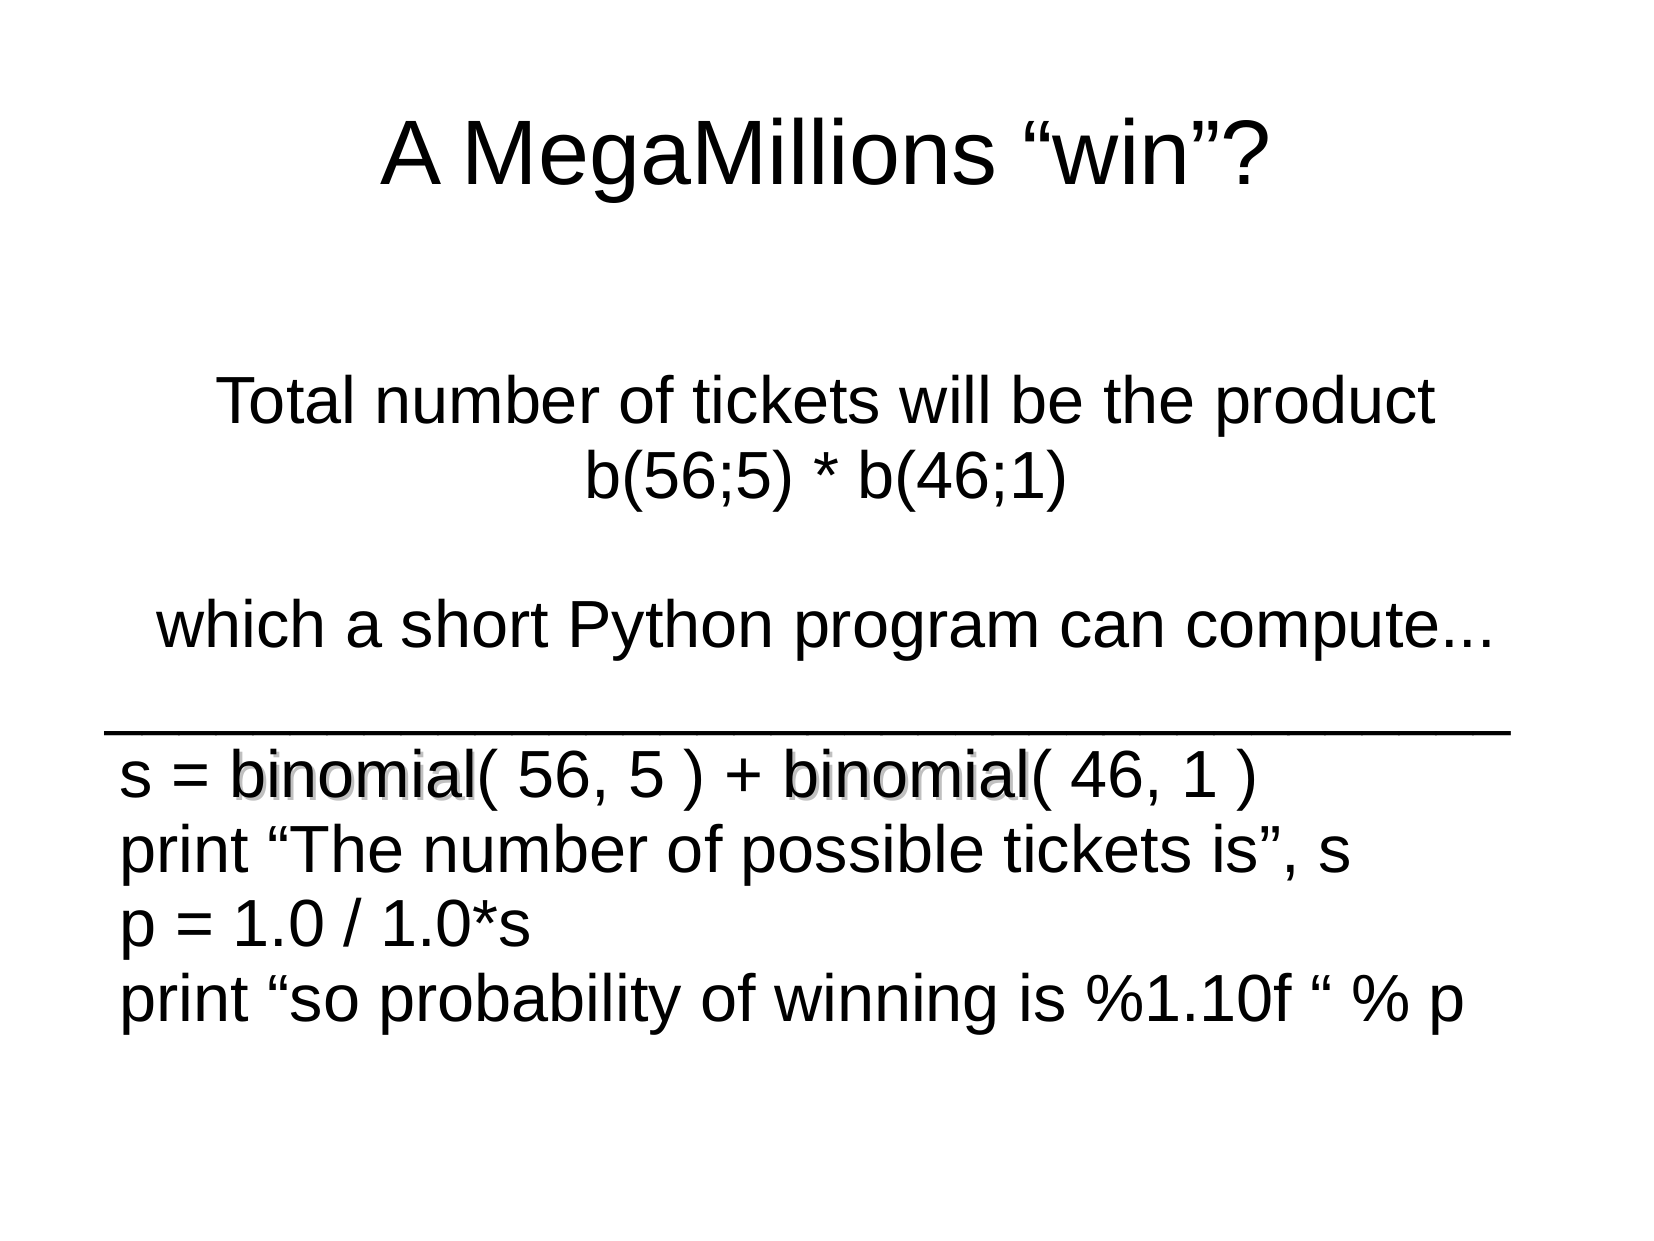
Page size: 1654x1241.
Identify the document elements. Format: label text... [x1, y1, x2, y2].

title A MegaMillions “win”? [82, 56, 1571, 250]
subtitle Total number of tickets will be the product b(56;5) * b(46;1) which a short Python program can compute... ______________________________________ s = binomial( 56, 5 ) + binomial( 46, 1 ) print “The number of possible tickets is”, s p = 1.0 / 1.0*s print “so probability of winning is %1.10f “ % p [82, 297, 1571, 1102]
